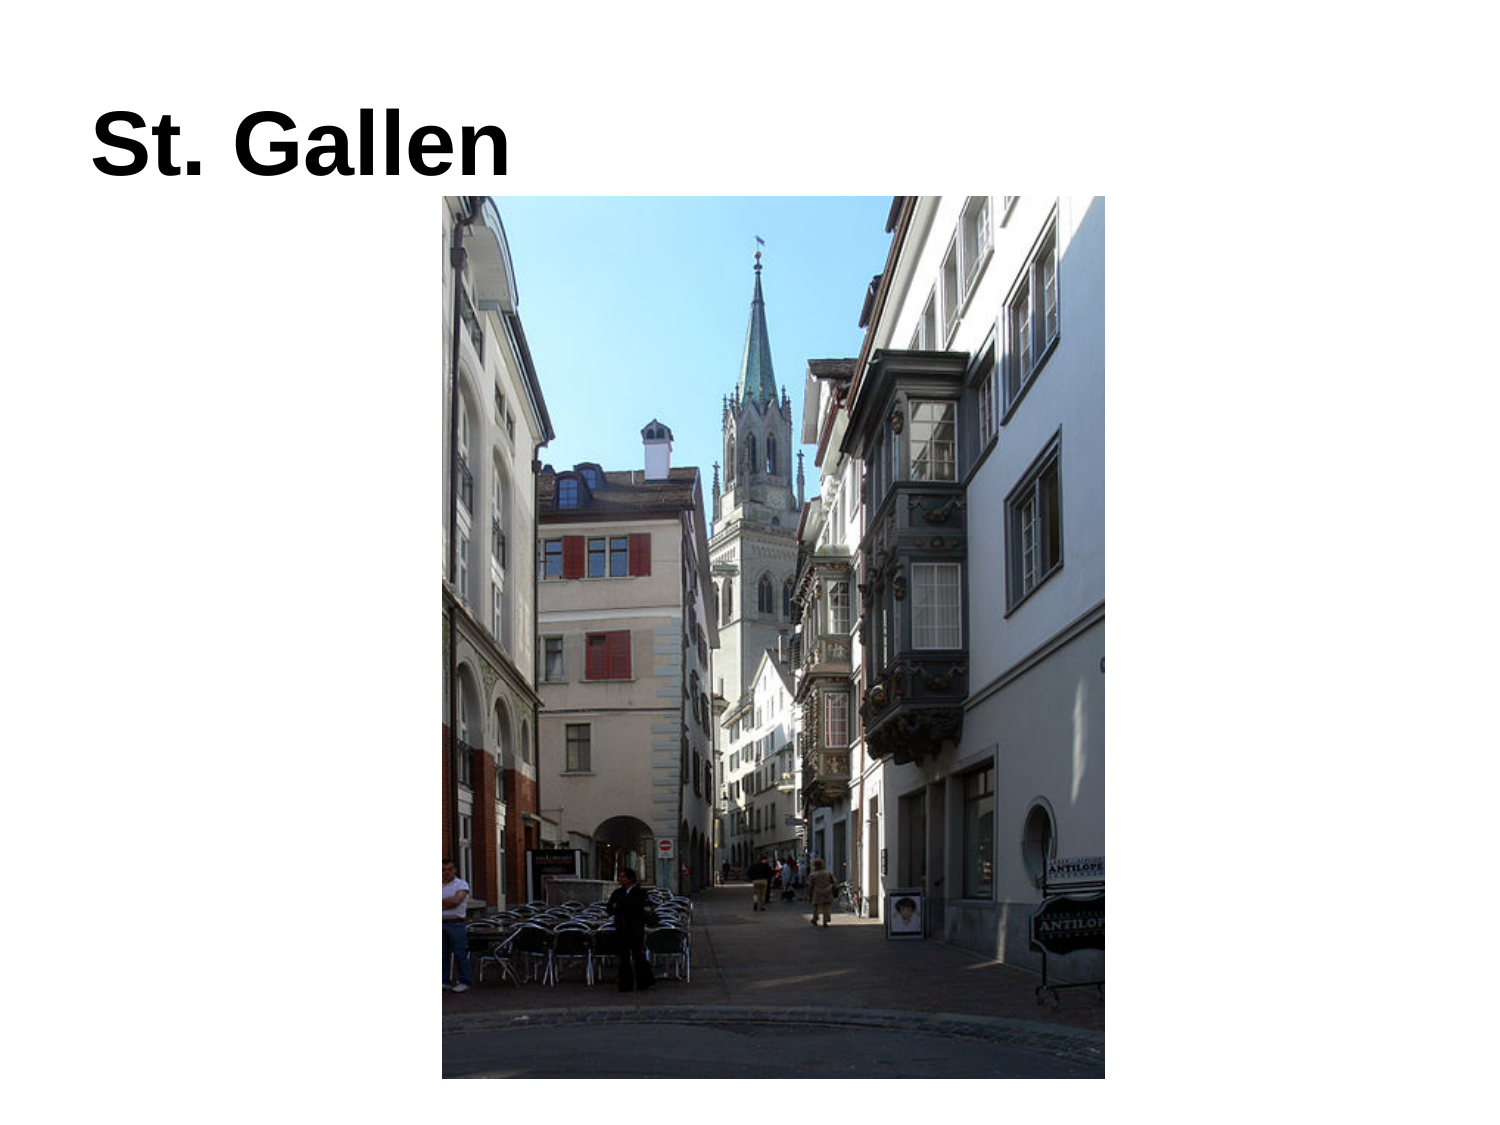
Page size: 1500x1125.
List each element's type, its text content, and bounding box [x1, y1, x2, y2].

picture [442, 233, 1105, 1079]
title St. Gallen [75, 45, 1426, 233]
